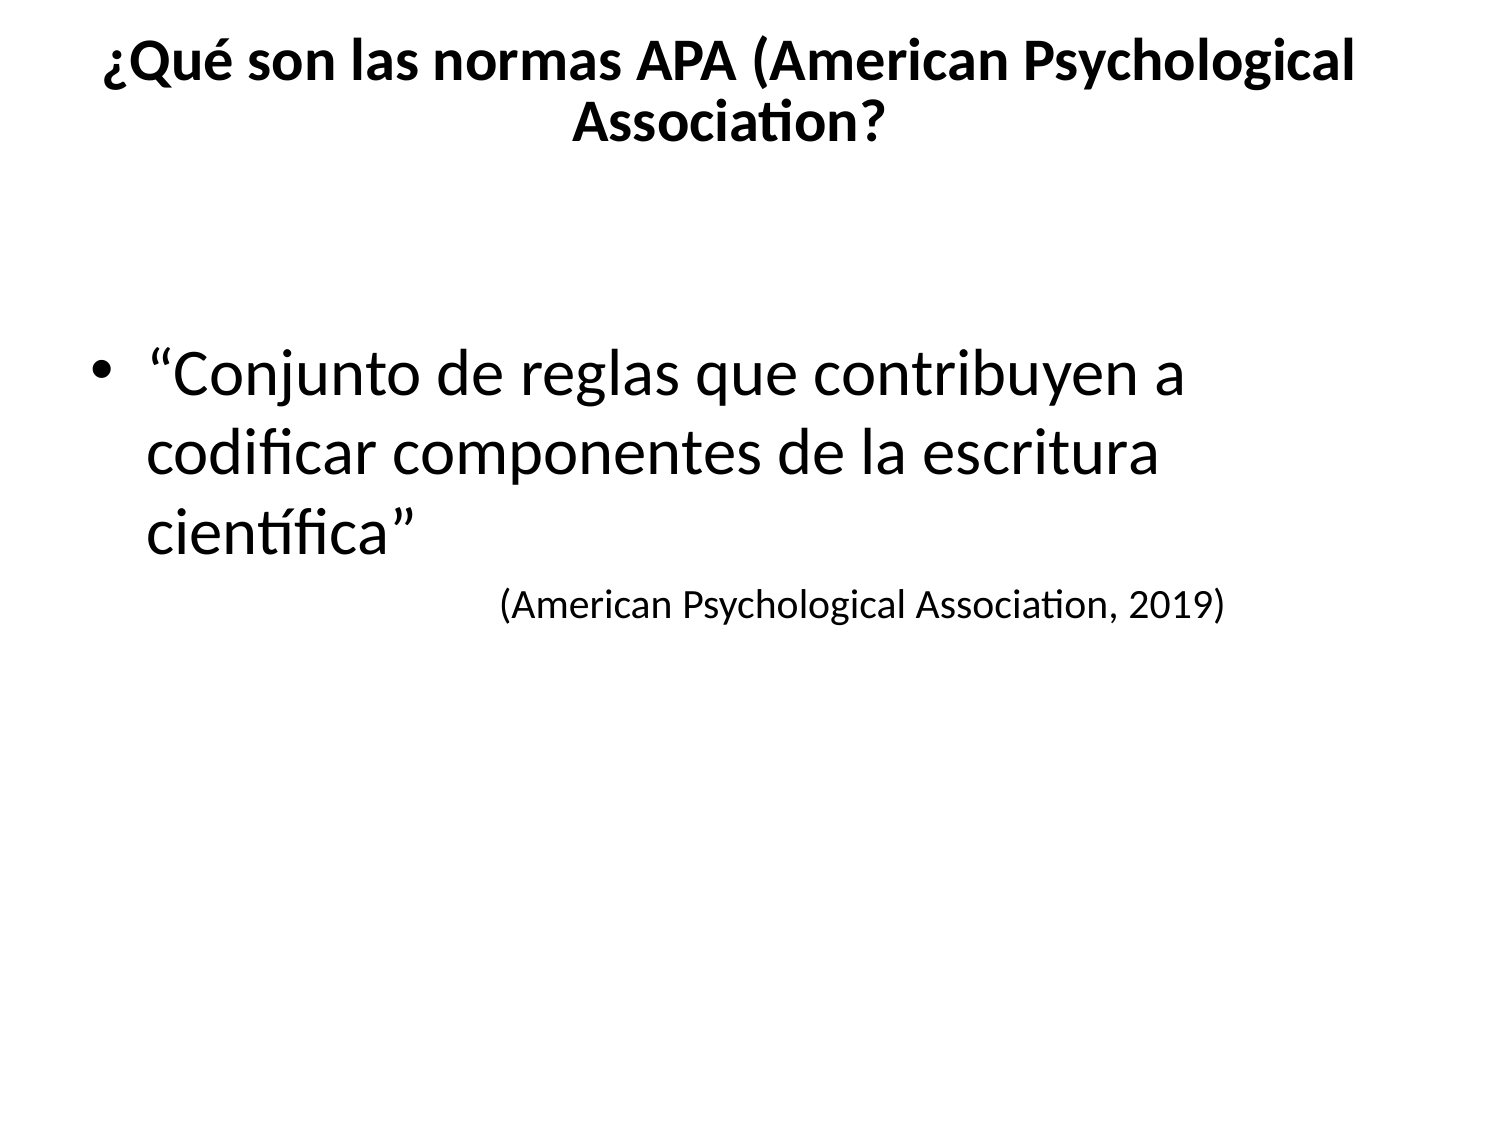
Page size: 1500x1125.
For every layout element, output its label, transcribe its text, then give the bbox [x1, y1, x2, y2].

text_box ¿Qué son las normas APA (American Psychological Association? [35, 0, 1425, 233]
text_box “Conjunto de reglas que contribuyen a codificar componentes de la escritura científica” (American Psychological Association, 2019) [75, 262, 1425, 1005]
